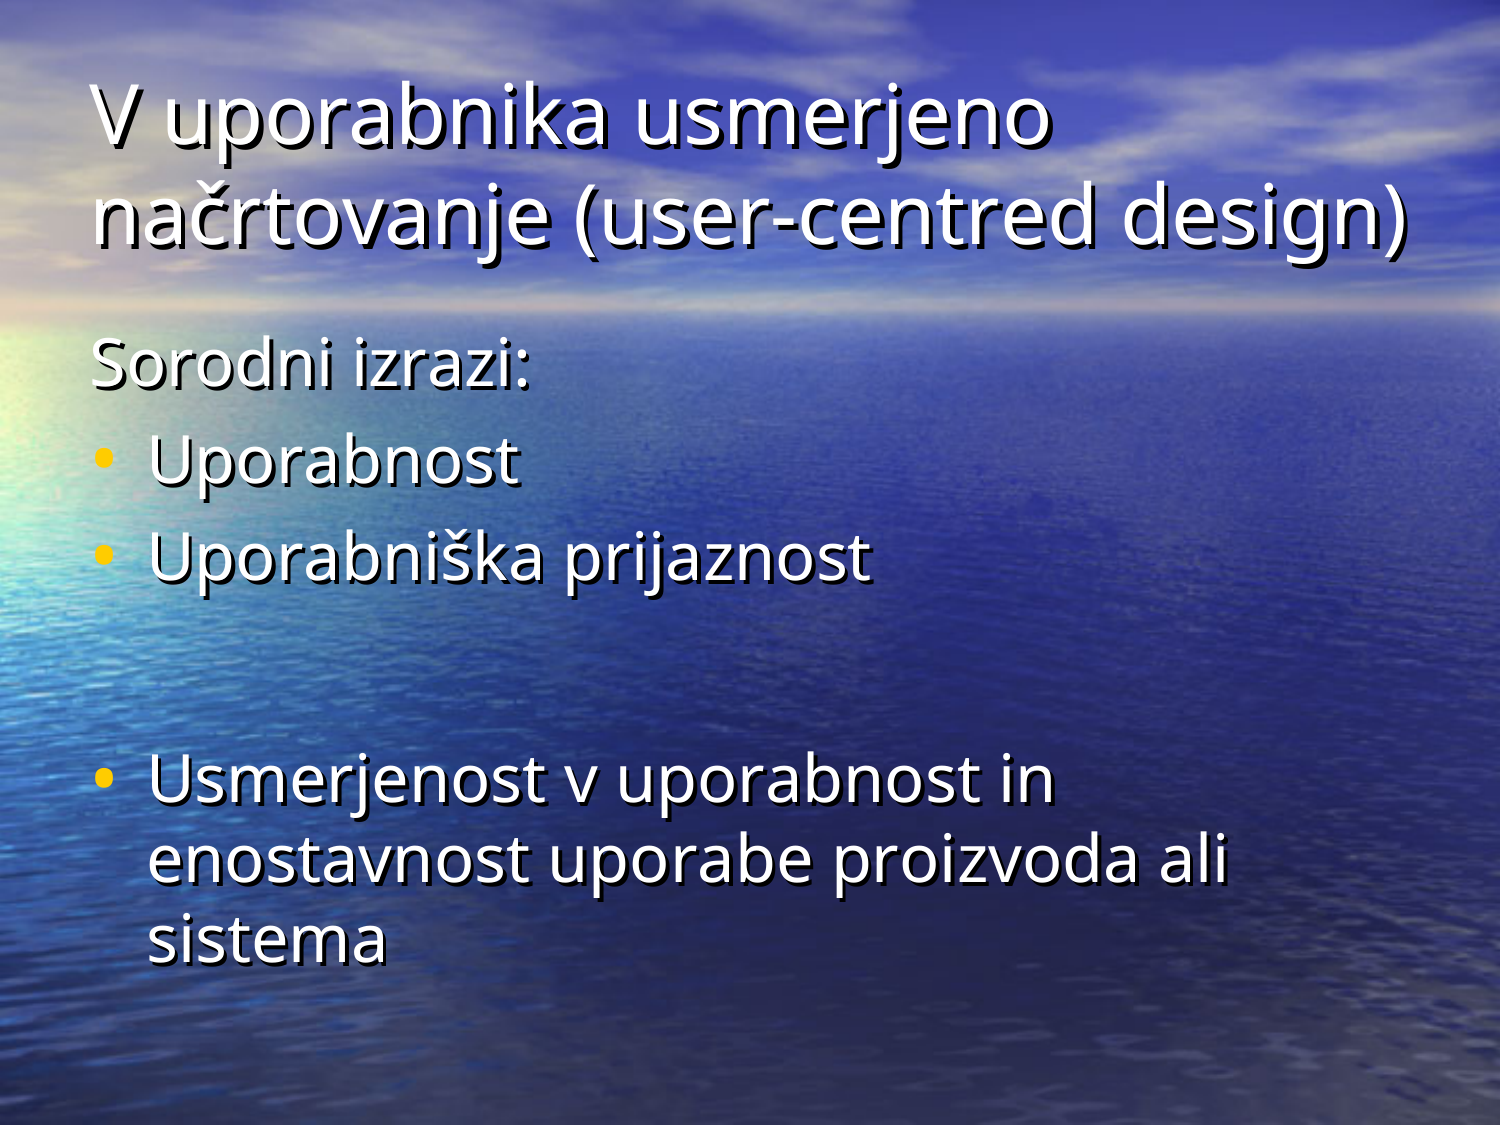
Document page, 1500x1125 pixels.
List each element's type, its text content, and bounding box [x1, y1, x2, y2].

list Sorodni izrazi: Uporabnost Uporabniška prijaznost Usmerjenost v uporabnost in enostavnost uporabe proizvoda ali sistema [75, 312, 1426, 988]
picture [0, 0, 1500, 1125]
title V uporabnika usmerjeno načrtovanje (user-centred design) [75, 47, 1426, 276]
